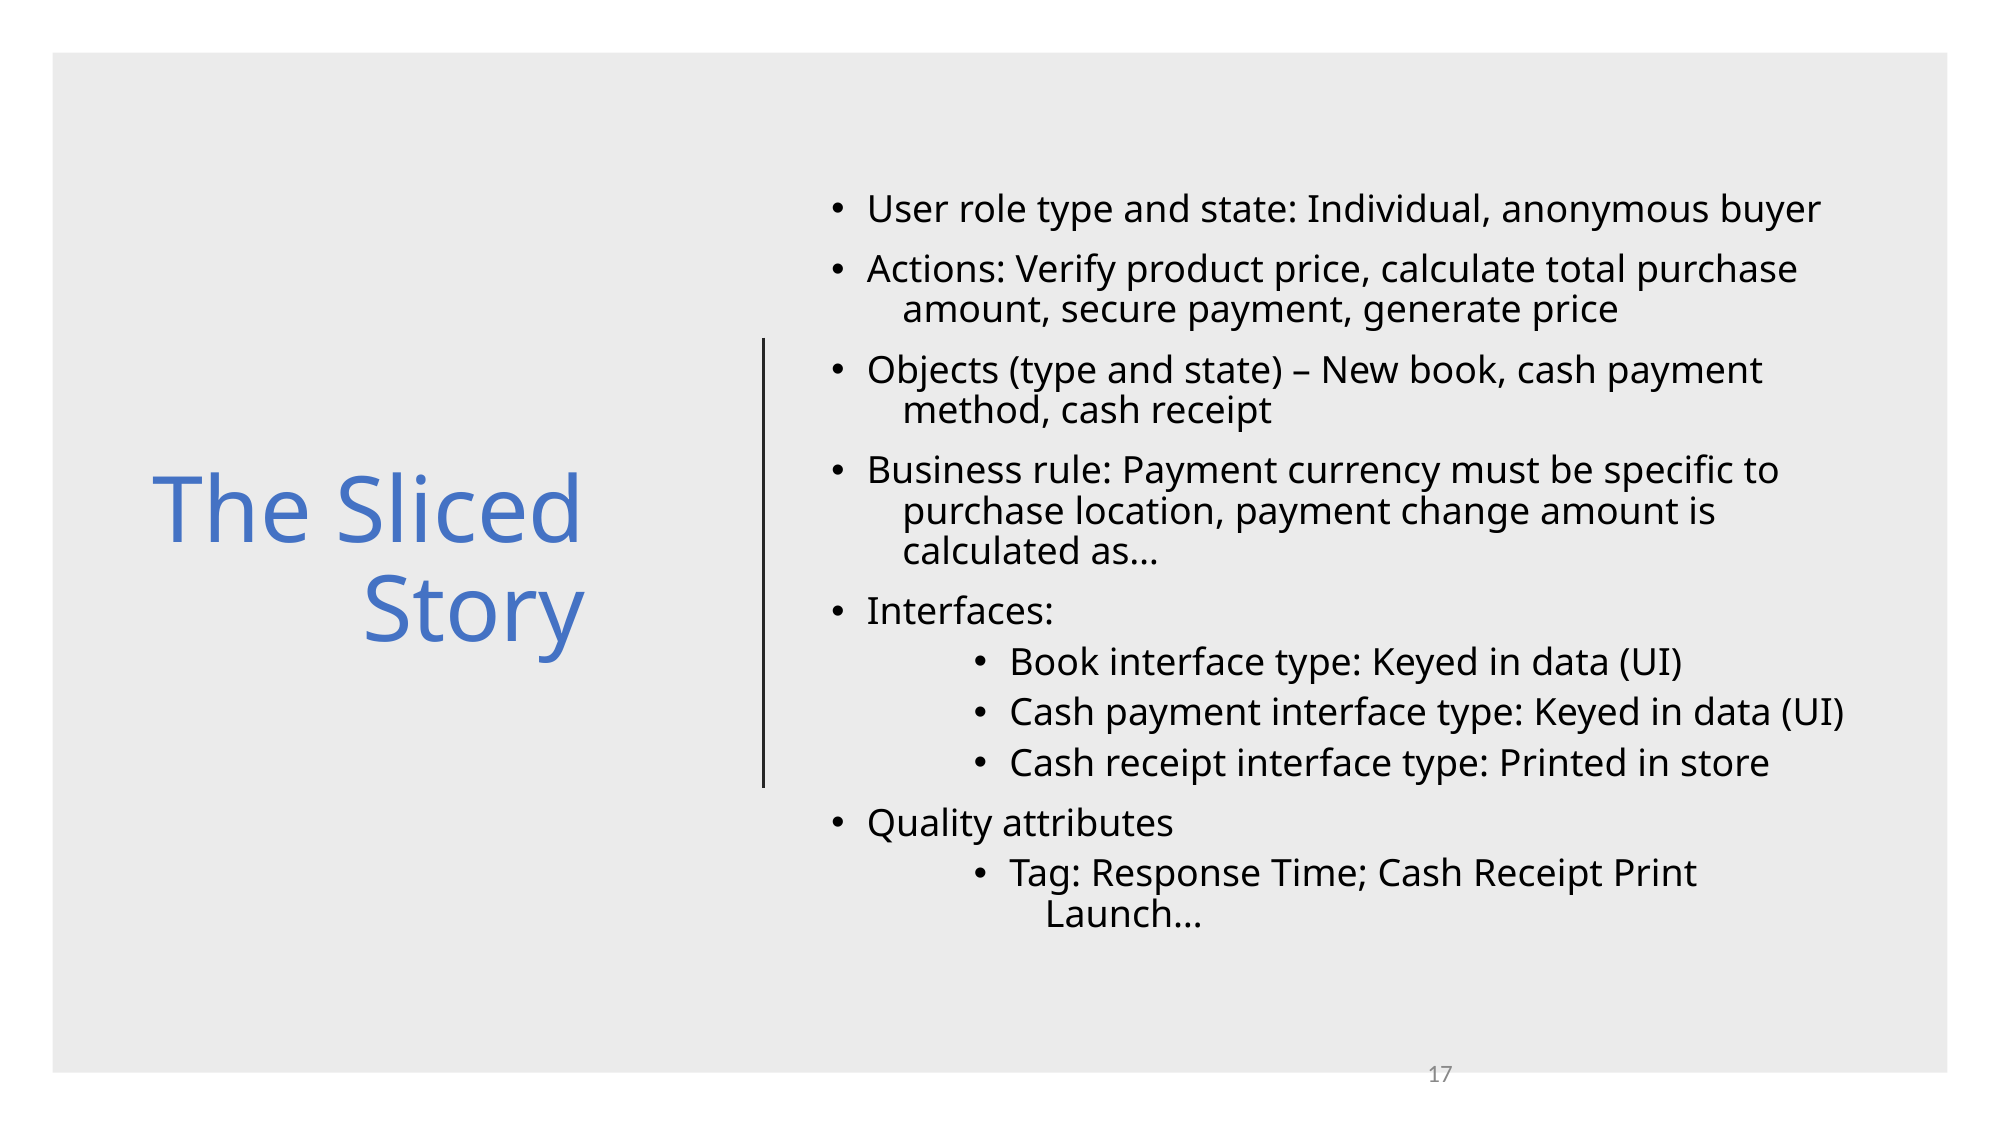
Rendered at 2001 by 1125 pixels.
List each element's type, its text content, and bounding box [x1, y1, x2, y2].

text_box 17 [1412, 1042, 1863, 1103]
text_box [53, 53, 1947, 1073]
list User role type and state: Individual, anonymous buyer Actions: Verify product price, calculate total purchase amount, secure payment, generate price Objects (type and state) – New book, cash payment method, cash receipt Business rule: Payment currency must be specific to purchase location, payment change amount is calculated as… Interfaces: Book interface type: Keyed in data (UI) Cash payment interface type: Keyed in data (UI) Cash receipt interface type: Printed in store Quality attributes Tag: Response Time; Cash Receipt Print Launch… [816, 158, 1863, 967]
title The Sliced Story [137, 158, 711, 967]
